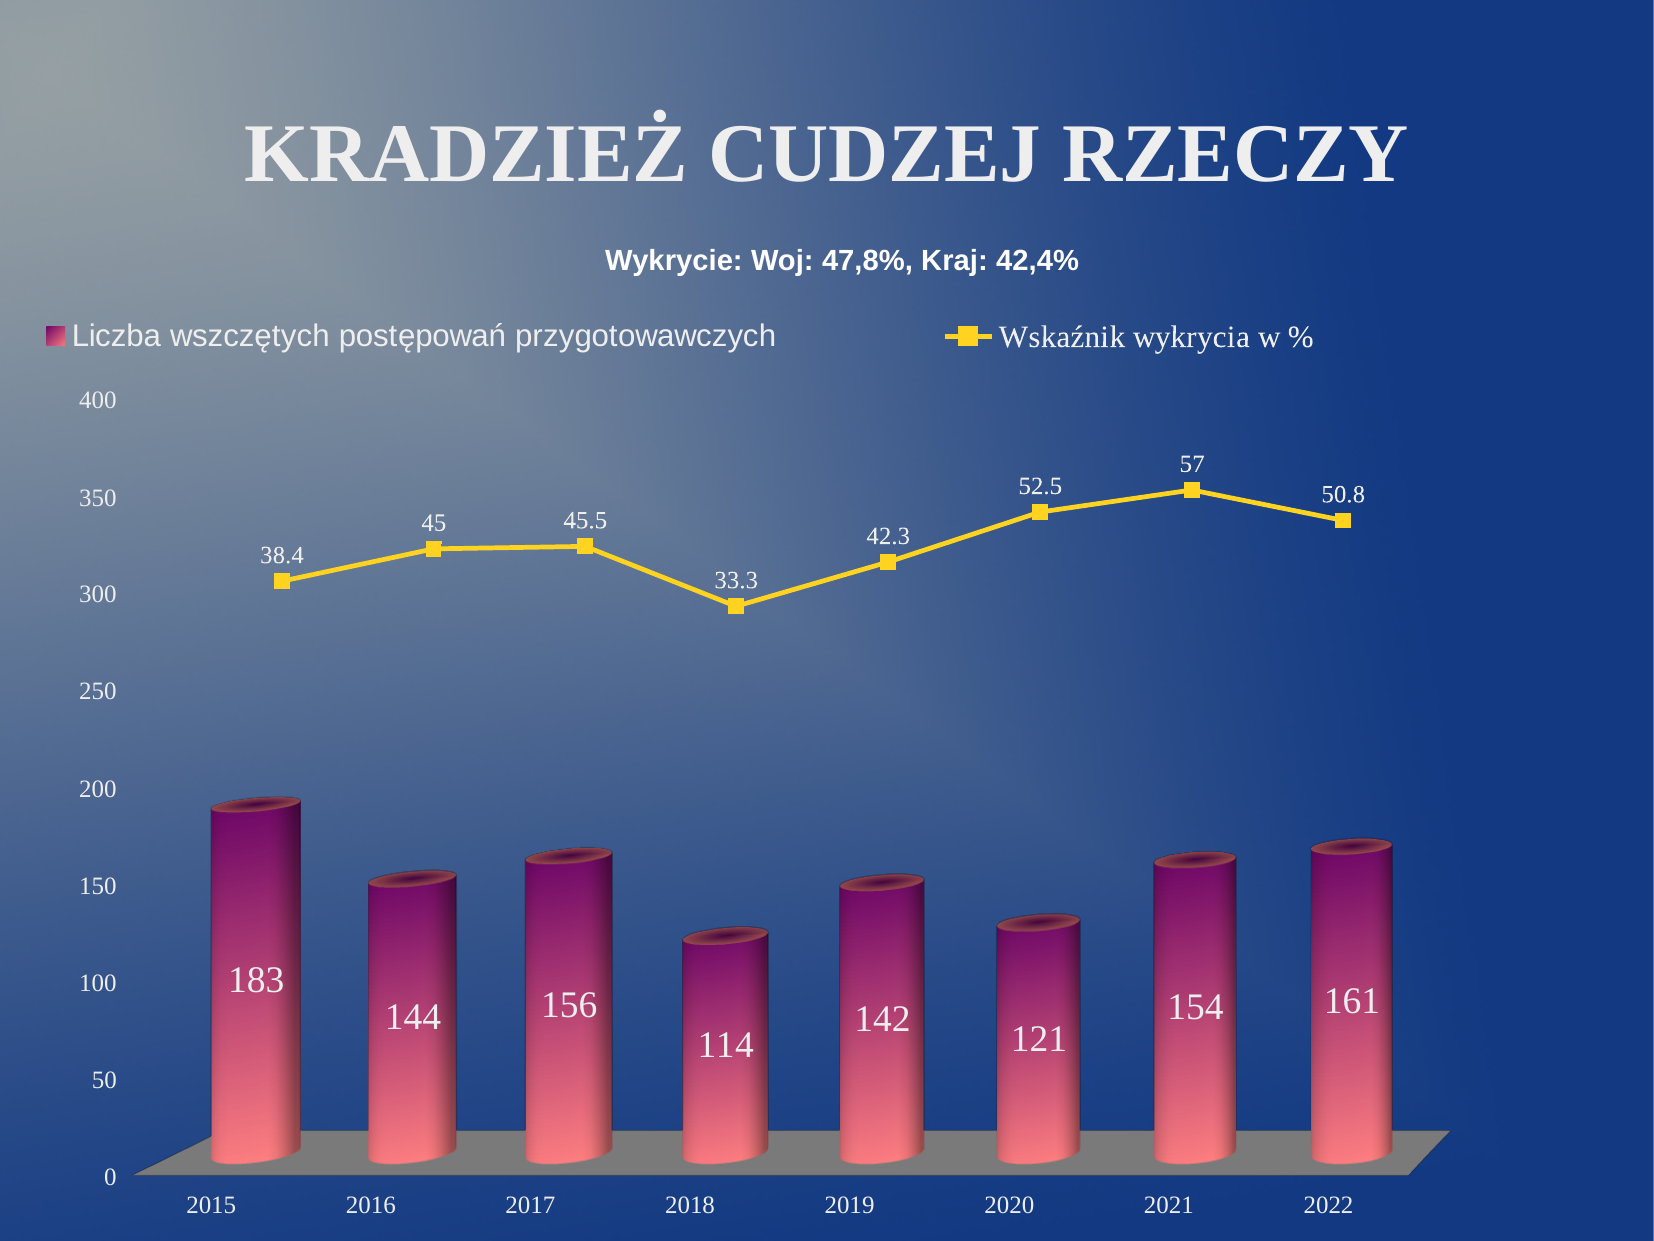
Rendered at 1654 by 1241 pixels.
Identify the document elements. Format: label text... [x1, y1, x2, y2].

title KRADZIEŻ CUDZEJ RZECZY [82, 49, 1571, 257]
text_box Wykrycie: Woj: 47,8%, Kraj: 42,4% [590, 236, 1099, 330]
picture [0, 0, 1654, 1241]
chart [23, 271, 1548, 1222]
